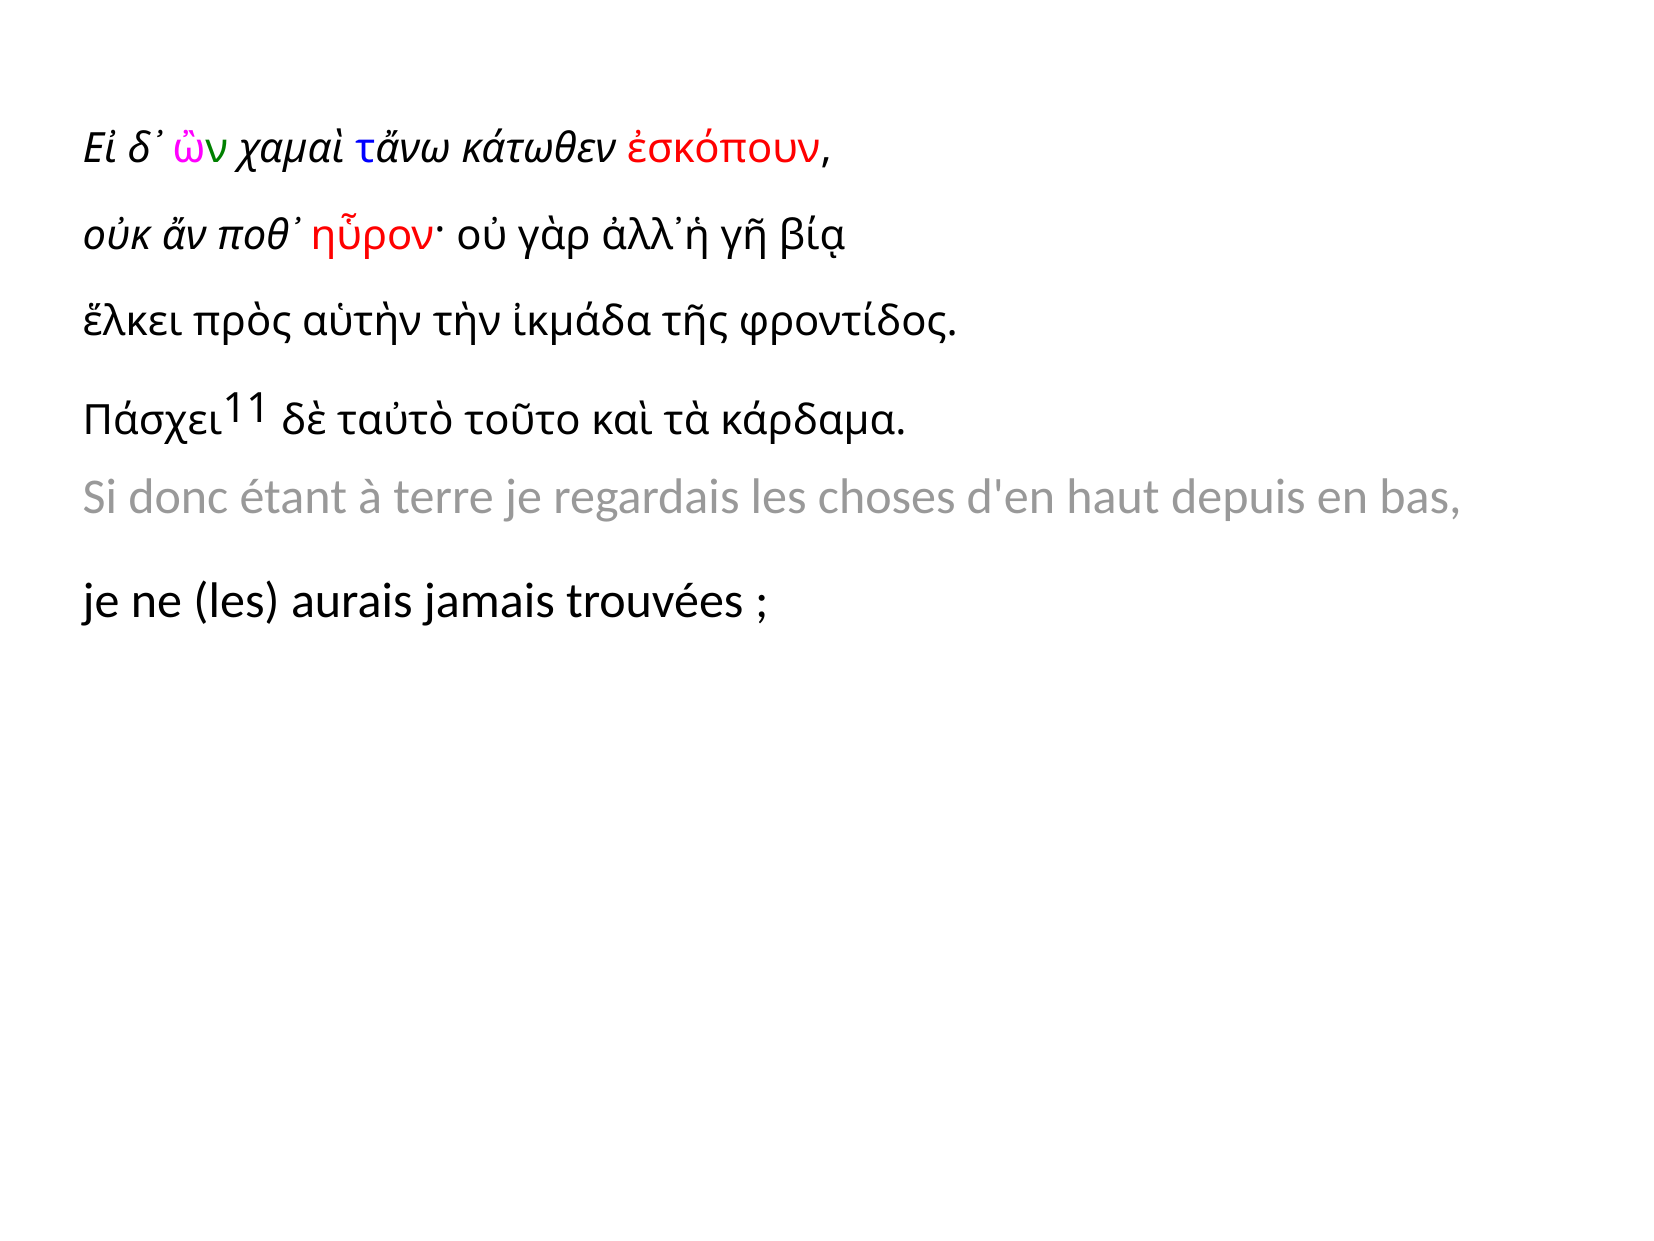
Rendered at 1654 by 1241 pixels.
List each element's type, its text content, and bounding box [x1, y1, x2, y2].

list Εἰ δ᾿ ὢν χαμαὶ τἄνω κάτωθεν ἐσκόπουν, οὐκ ἄν ποθ᾿ ηὗρον· οὐ γὰρ ἀλλ᾿ἡ γῆ βίᾳ ἕλκει πρὸς αὑτὴν τὴν ἰκμάδα τῆς φροντίδος. Πάσχει11 δὲ ταὐτὸ τοῦτο καὶ τὰ κάρδαμα. Si donc étant à terre je regardais les choses d'en haut depuis en bas, je ne (les) aurais jamais trouvées ; [82, 118, 1571, 1188]
